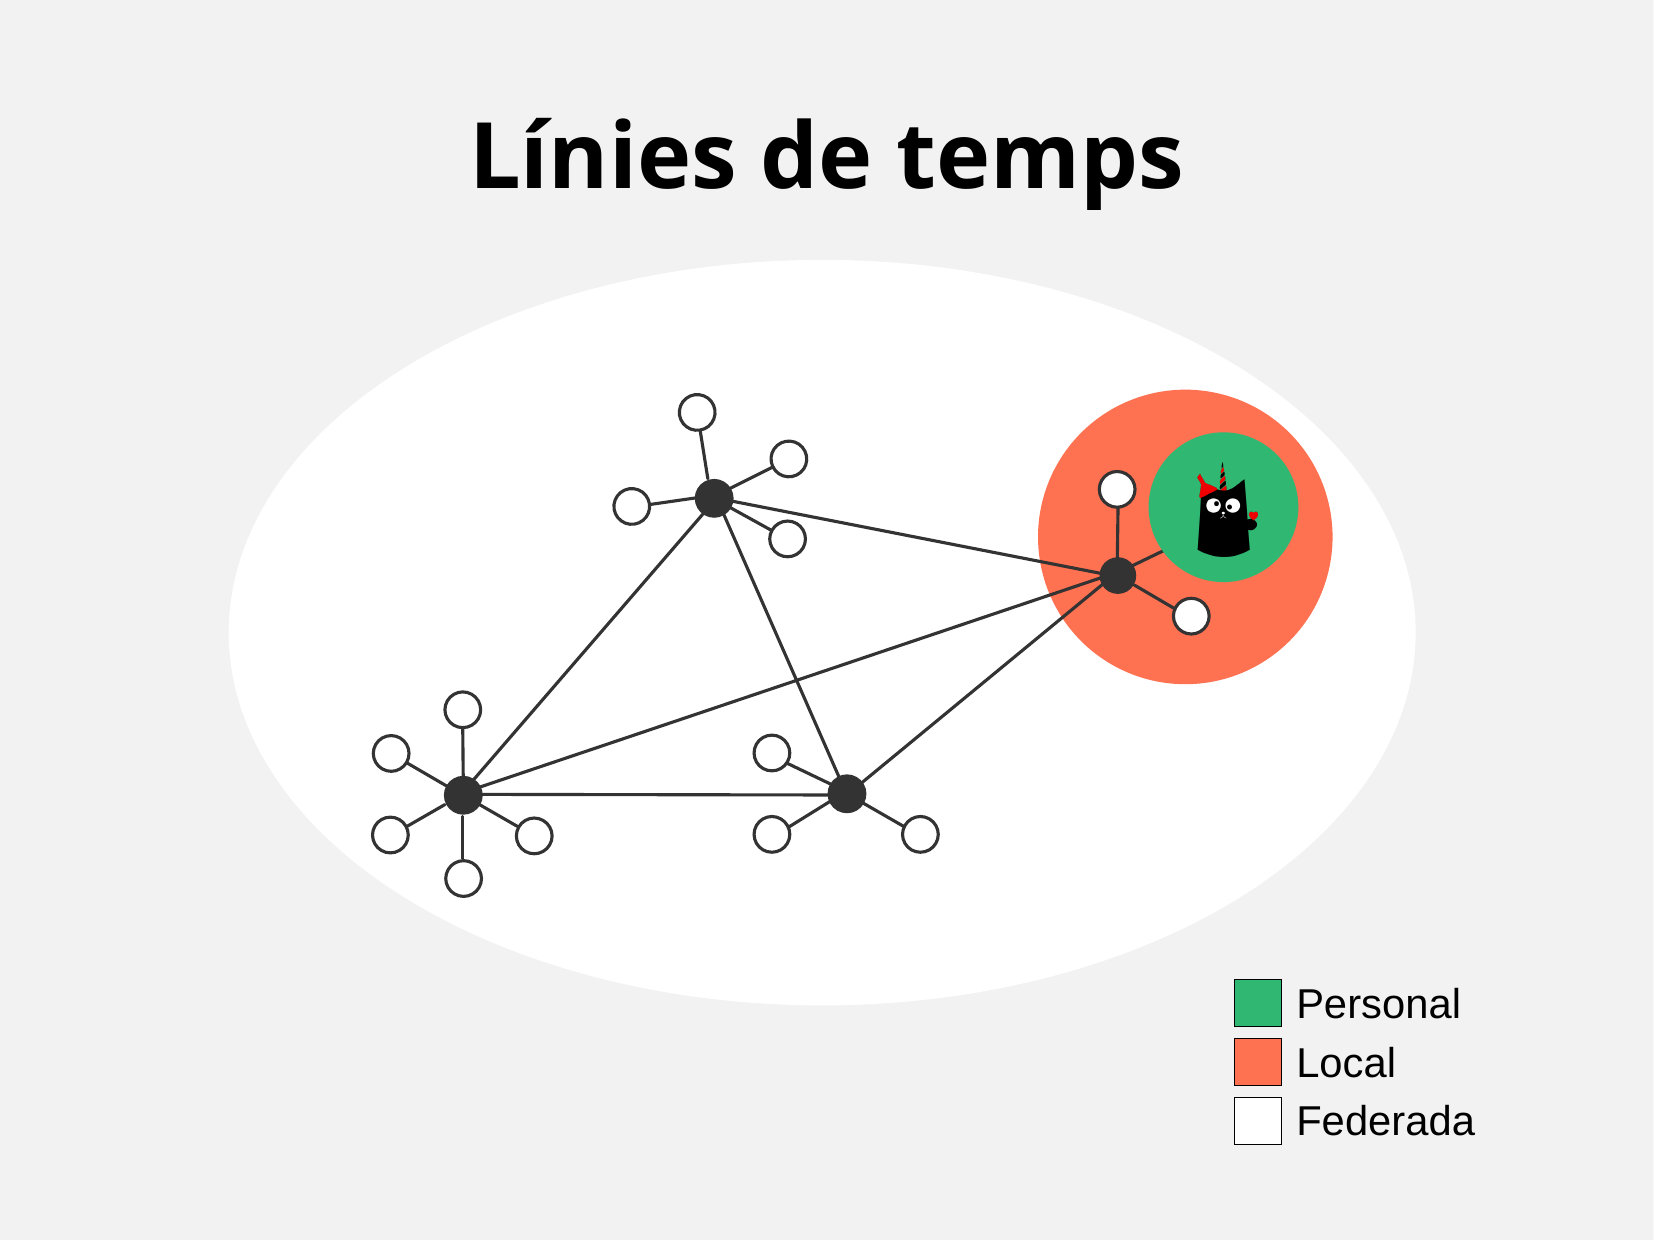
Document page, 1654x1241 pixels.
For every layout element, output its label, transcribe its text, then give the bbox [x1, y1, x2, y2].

text_box Personal Local Federada [1281, 973, 1542, 1152]
text_box [1234, 1006, 1282, 1027]
text_box [1234, 1038, 1282, 1086]
picture [228, 259, 1416, 1006]
text_box [1234, 1097, 1282, 1145]
title Línies de temps [82, 49, 1571, 257]
